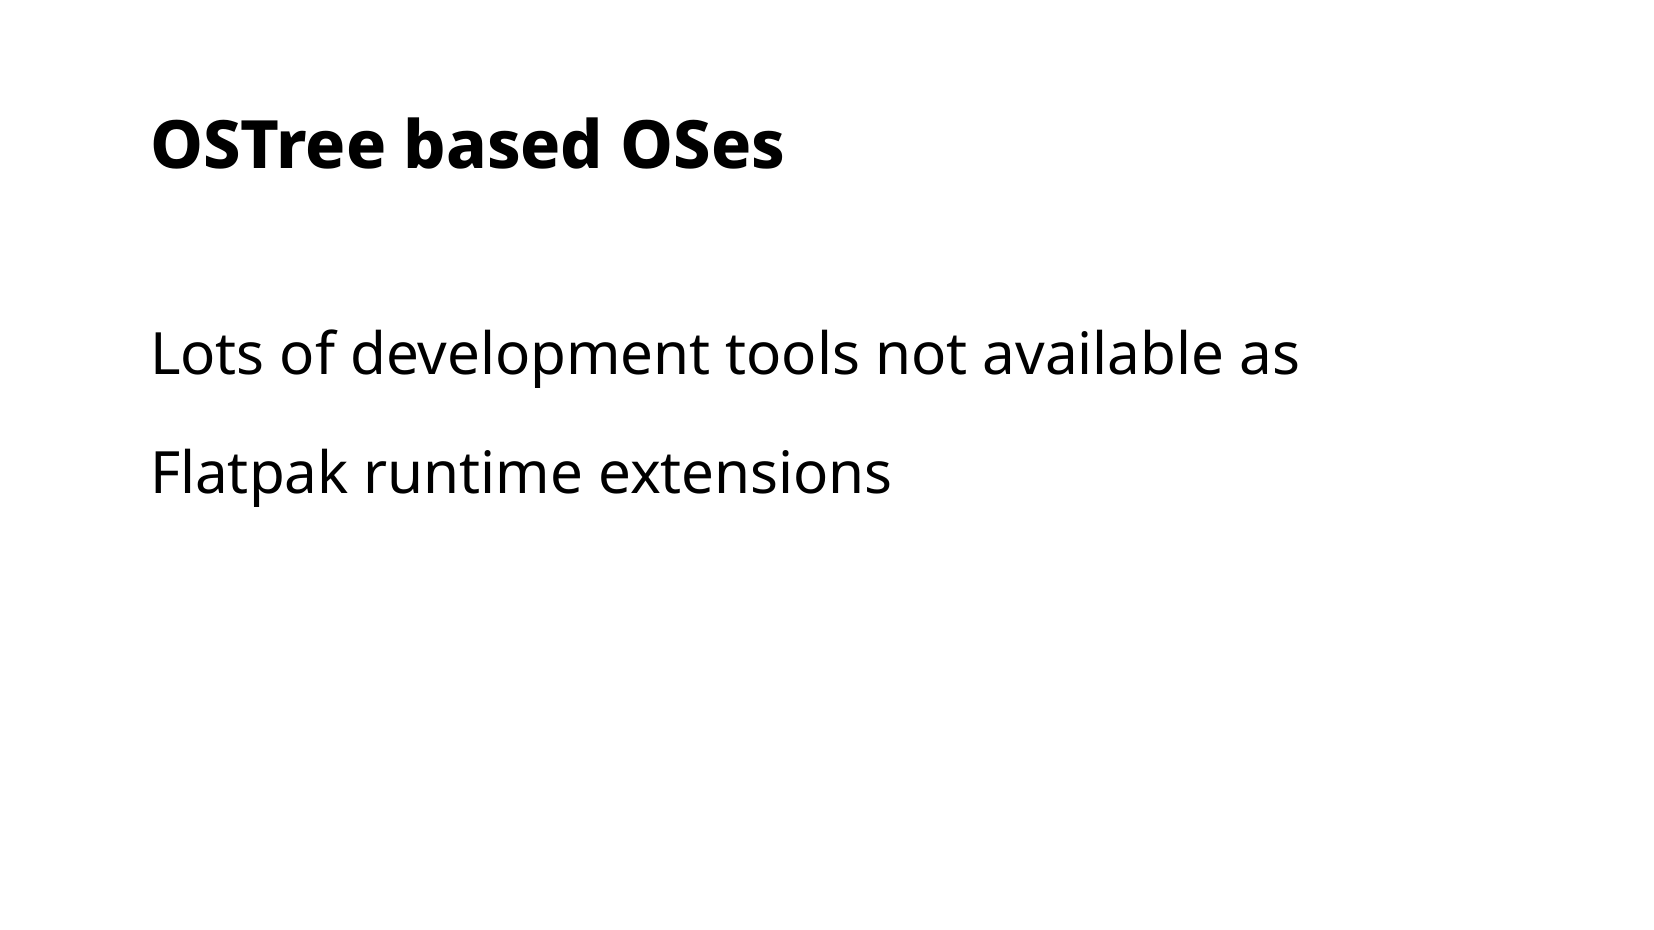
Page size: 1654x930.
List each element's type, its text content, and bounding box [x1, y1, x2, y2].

title OSTree based OSes [150, 107, 1501, 188]
subtitle Lots of development tools not available as Flatpak runtime extensions [150, 272, 1501, 812]
